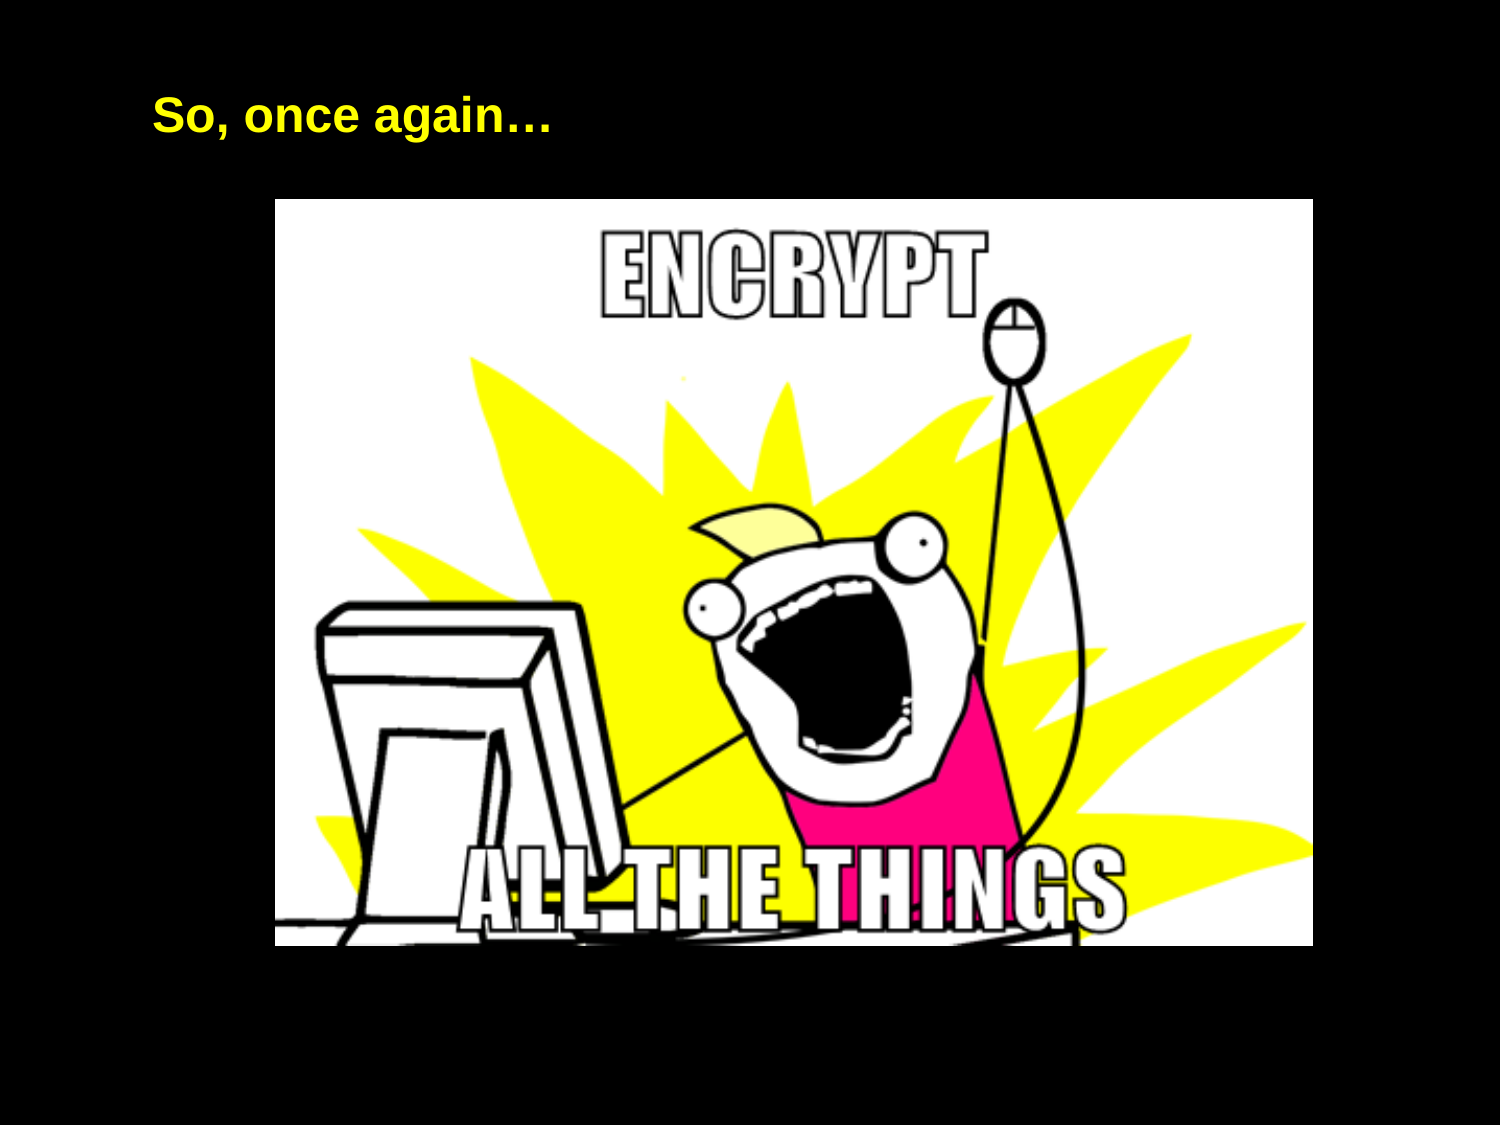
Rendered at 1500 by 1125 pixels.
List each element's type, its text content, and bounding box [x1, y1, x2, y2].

text_box So, once again… [137, 74, 1013, 151]
picture [275, 199, 1313, 946]
